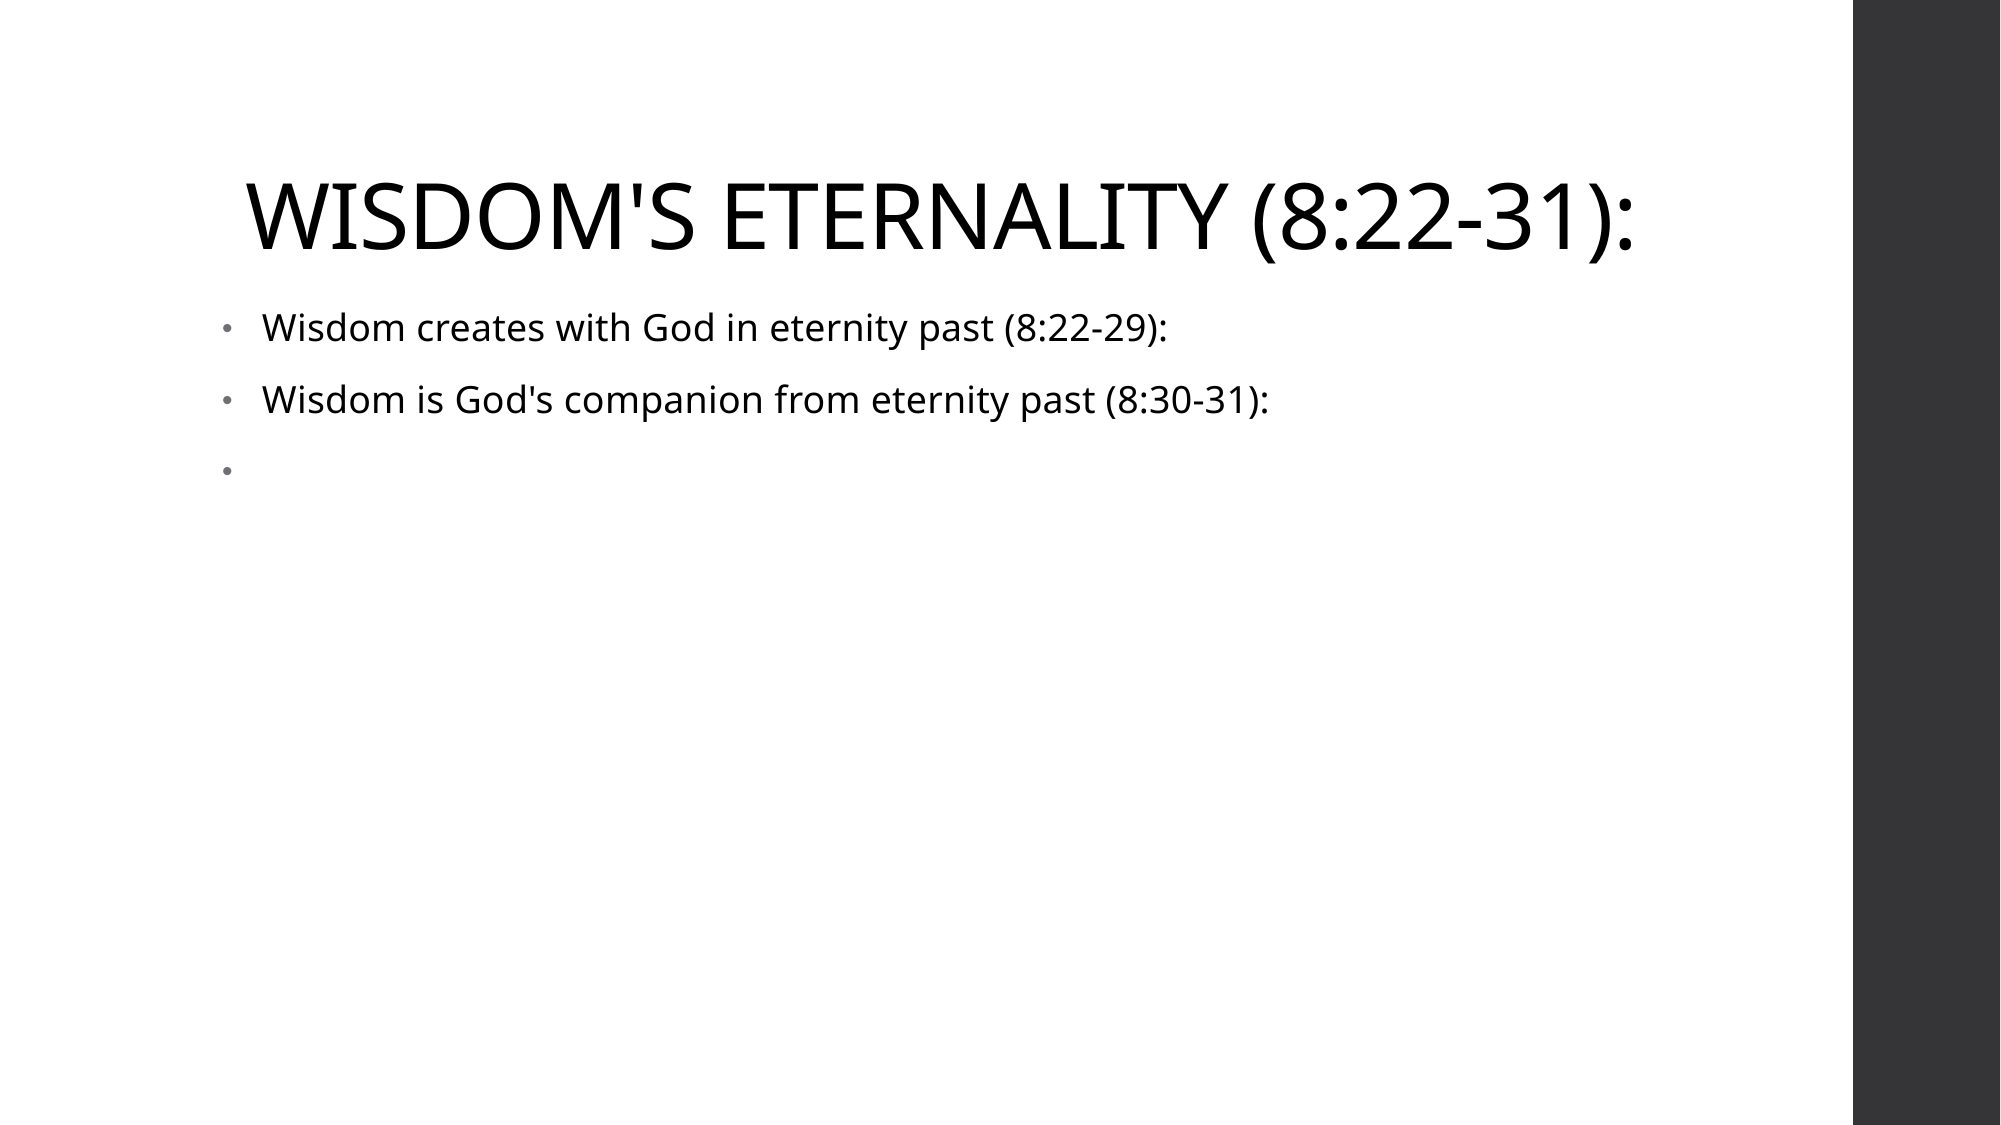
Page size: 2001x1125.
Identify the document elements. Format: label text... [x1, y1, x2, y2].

list Wisdom creates with God in eternity past (8:22-29): Wisdom is God's companion from eternity past (8:30-31): [206, 299, 1617, 1014]
title WISDOM'S ETERNALITY (8:22-31): [206, 60, 1797, 278]
